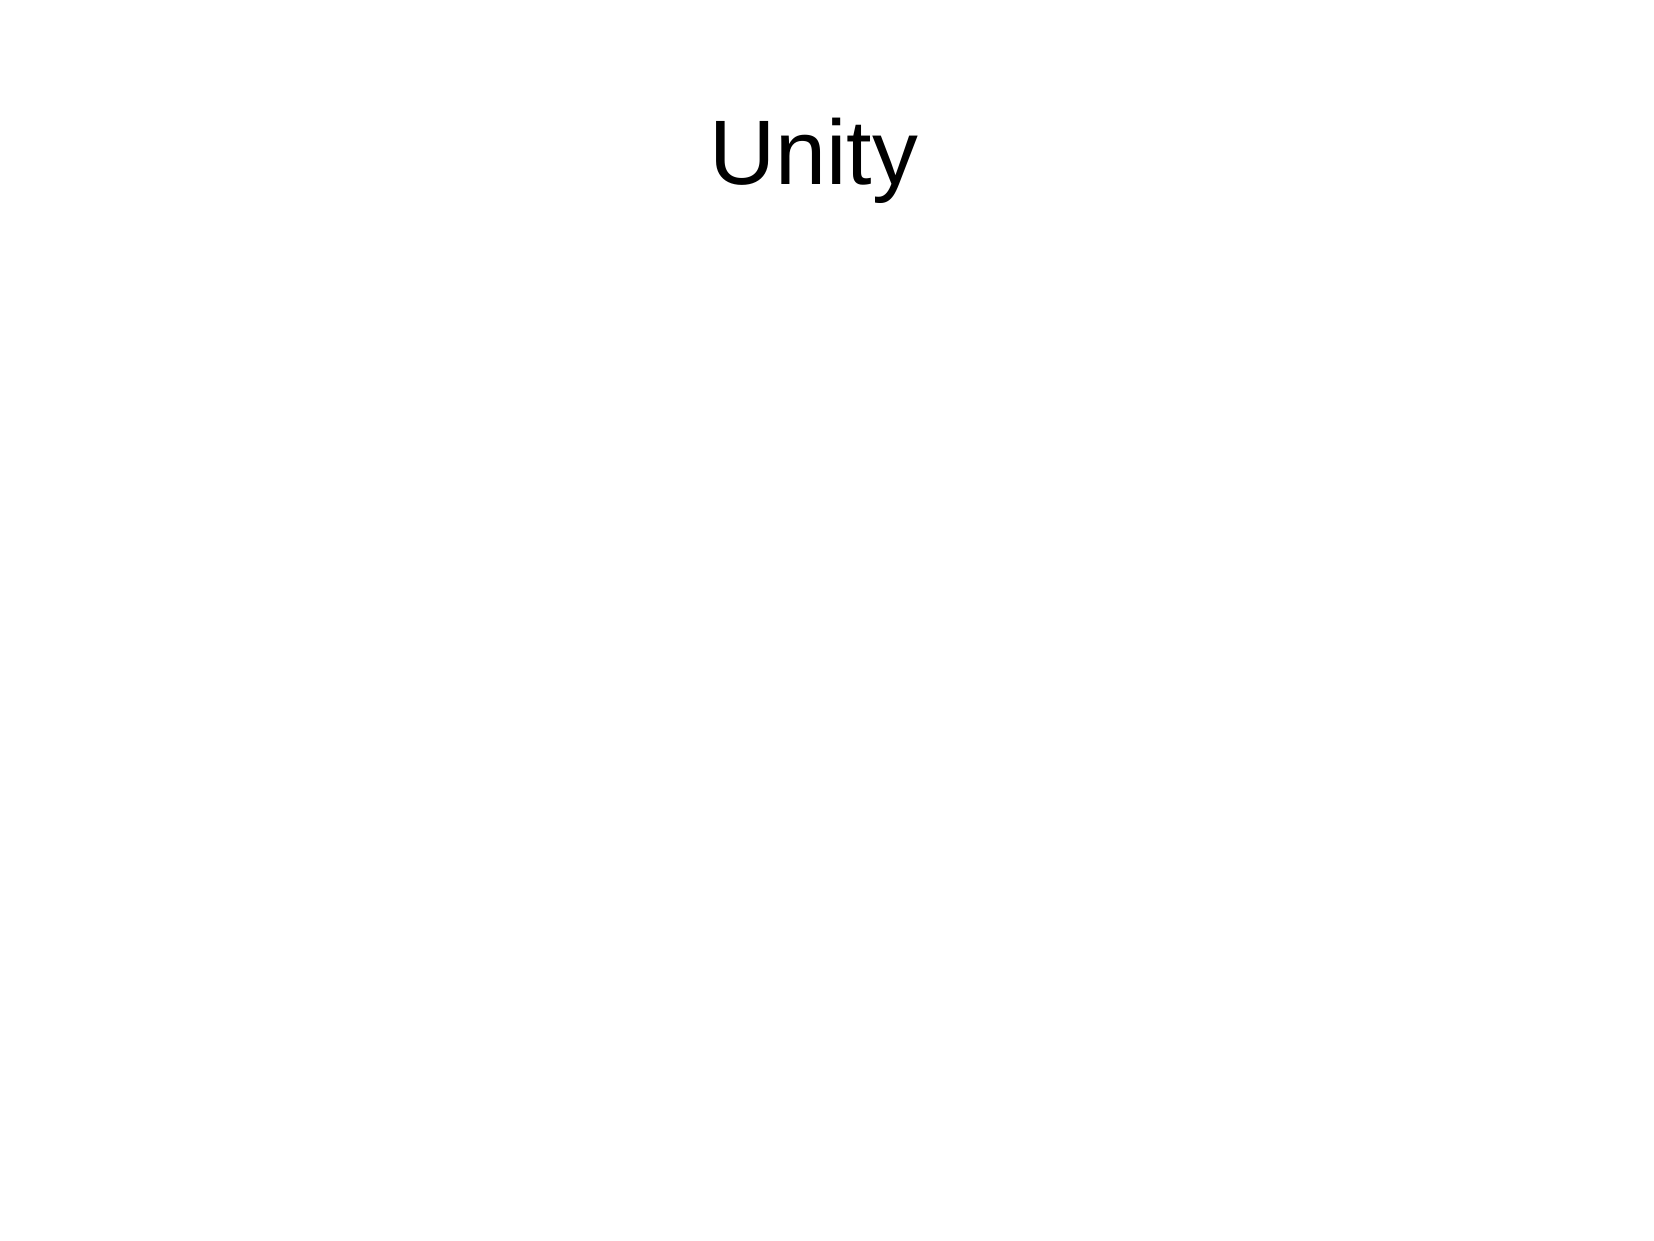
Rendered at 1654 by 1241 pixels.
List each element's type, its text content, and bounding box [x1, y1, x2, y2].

title Unity [82, 49, 1571, 257]
